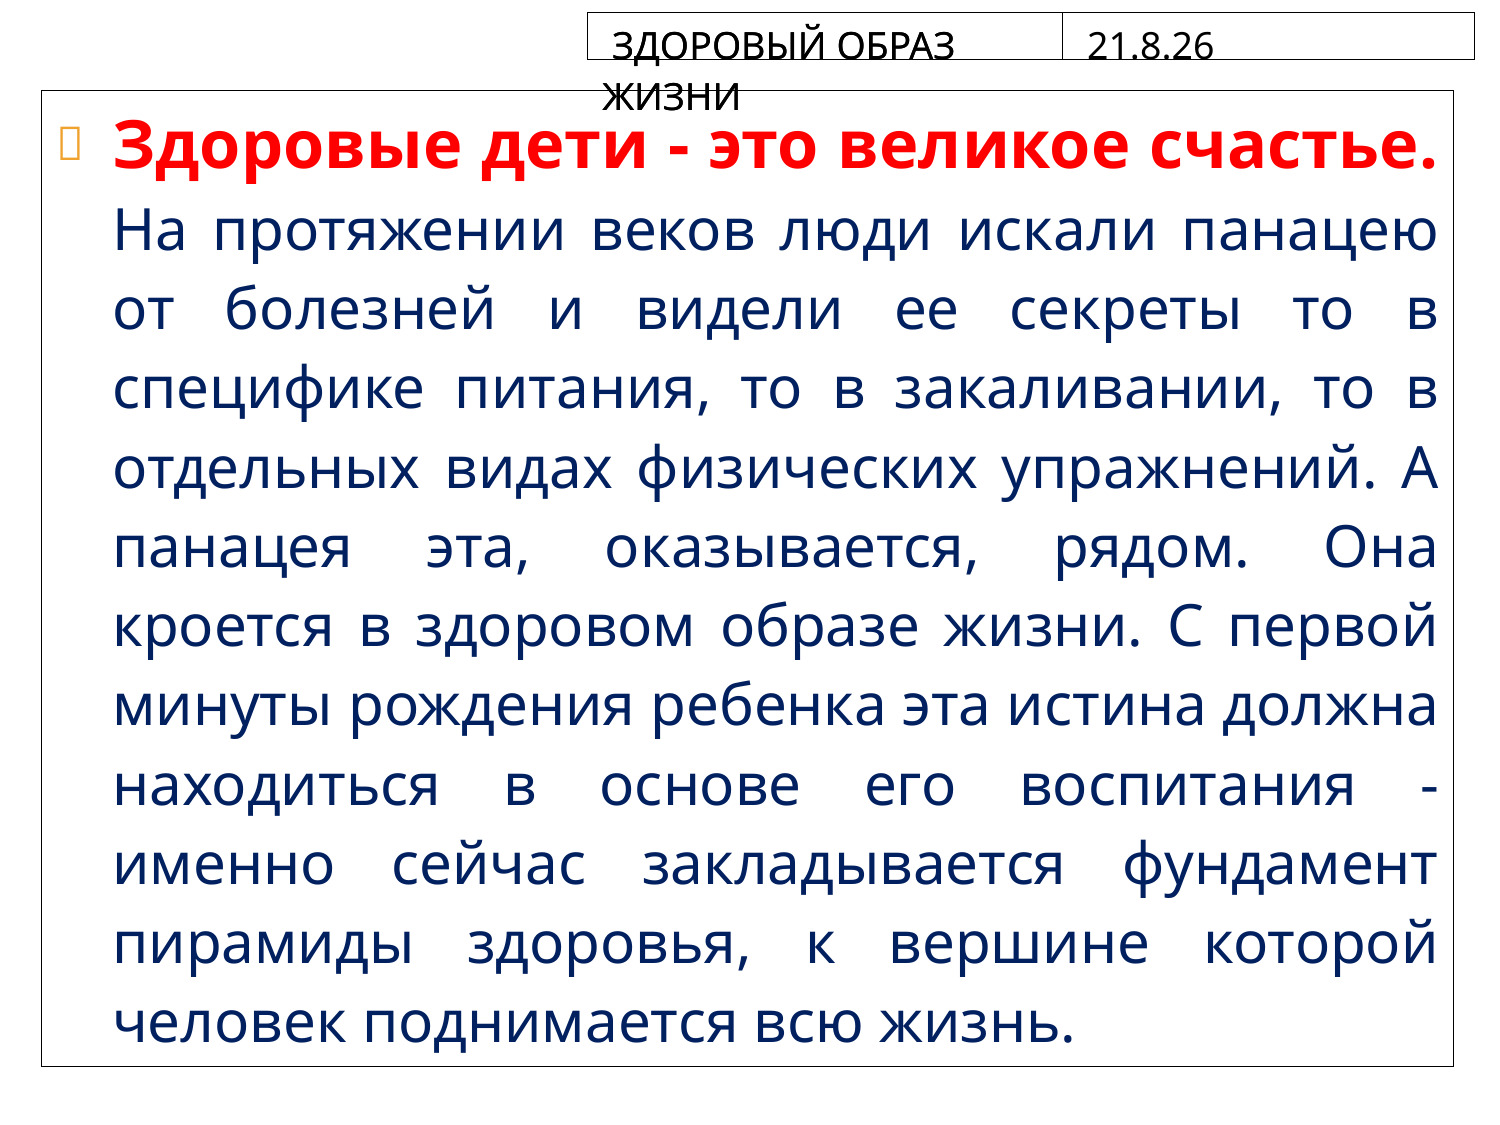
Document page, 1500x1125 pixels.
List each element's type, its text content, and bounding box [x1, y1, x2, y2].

list Здоровые дети - это великое счастье. На протяжении веков люди искали панацею от болезней и видели ее секреты то в специфике питания, то в закаливании, то в отдельных видах физических упражнений. А панацея эта, оказывается, рядом. Она кроется в здоровом образе жизни. С первой минуты рождения ребенка эта истина должна находиться в основе его воспитания - именно сейчас закладывается фундамент пирамиды здоровья, к вершине которой человек поднимается всю жизнь. [41, 90, 1454, 1067]
footer ЗДОРОВЫЙ ОБРАЗ ЖИЗНИ [587, 12, 1063, 60]
